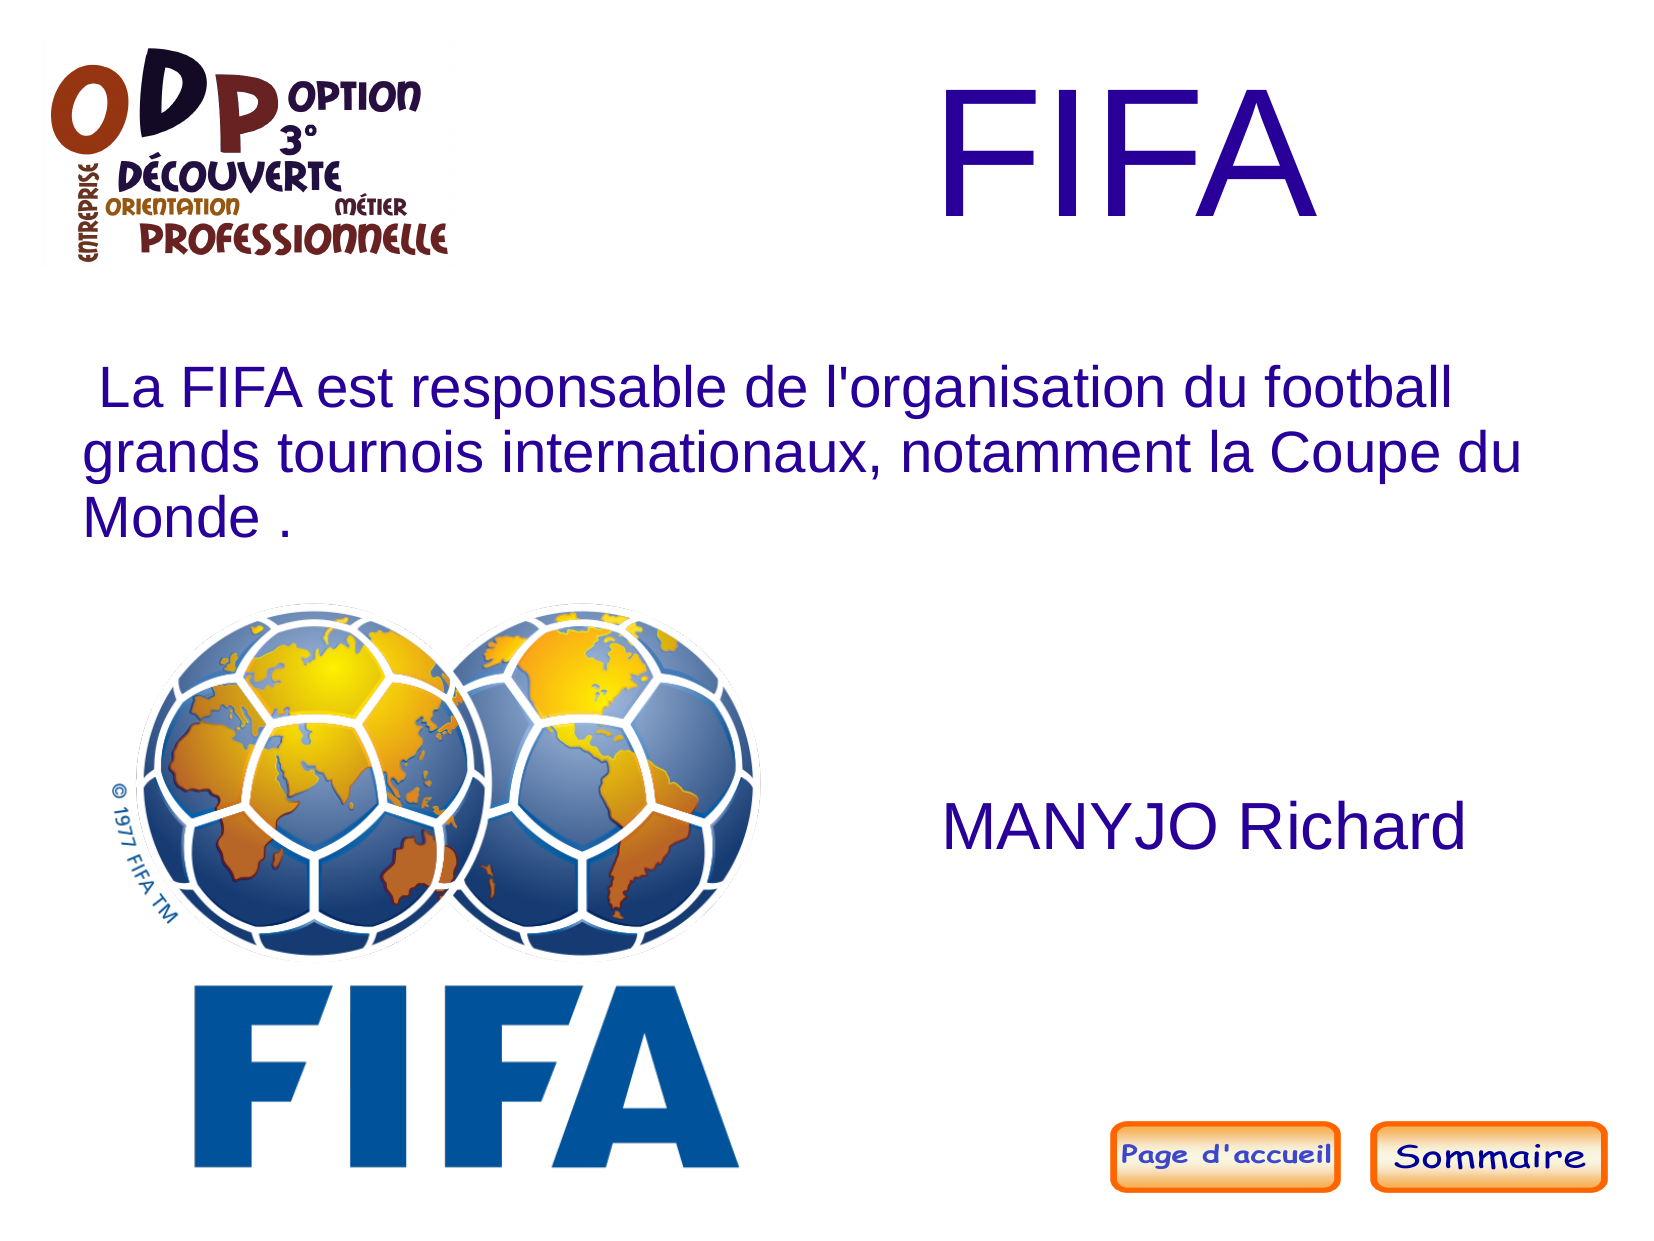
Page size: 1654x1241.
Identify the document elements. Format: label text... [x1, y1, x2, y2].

picture [43, 41, 455, 266]
text_box MANYJO Richard [814, 531, 1595, 1121]
picture [1370, 1121, 1608, 1193]
picture [1110, 1121, 1341, 1193]
list La FIFA est responsable de l'organisation du football grands tournois internationaux, notamment la Coupe du Monde . [82, 354, 1571, 1109]
title FIFA [637, 49, 1630, 257]
picture [104, 578, 803, 1193]
